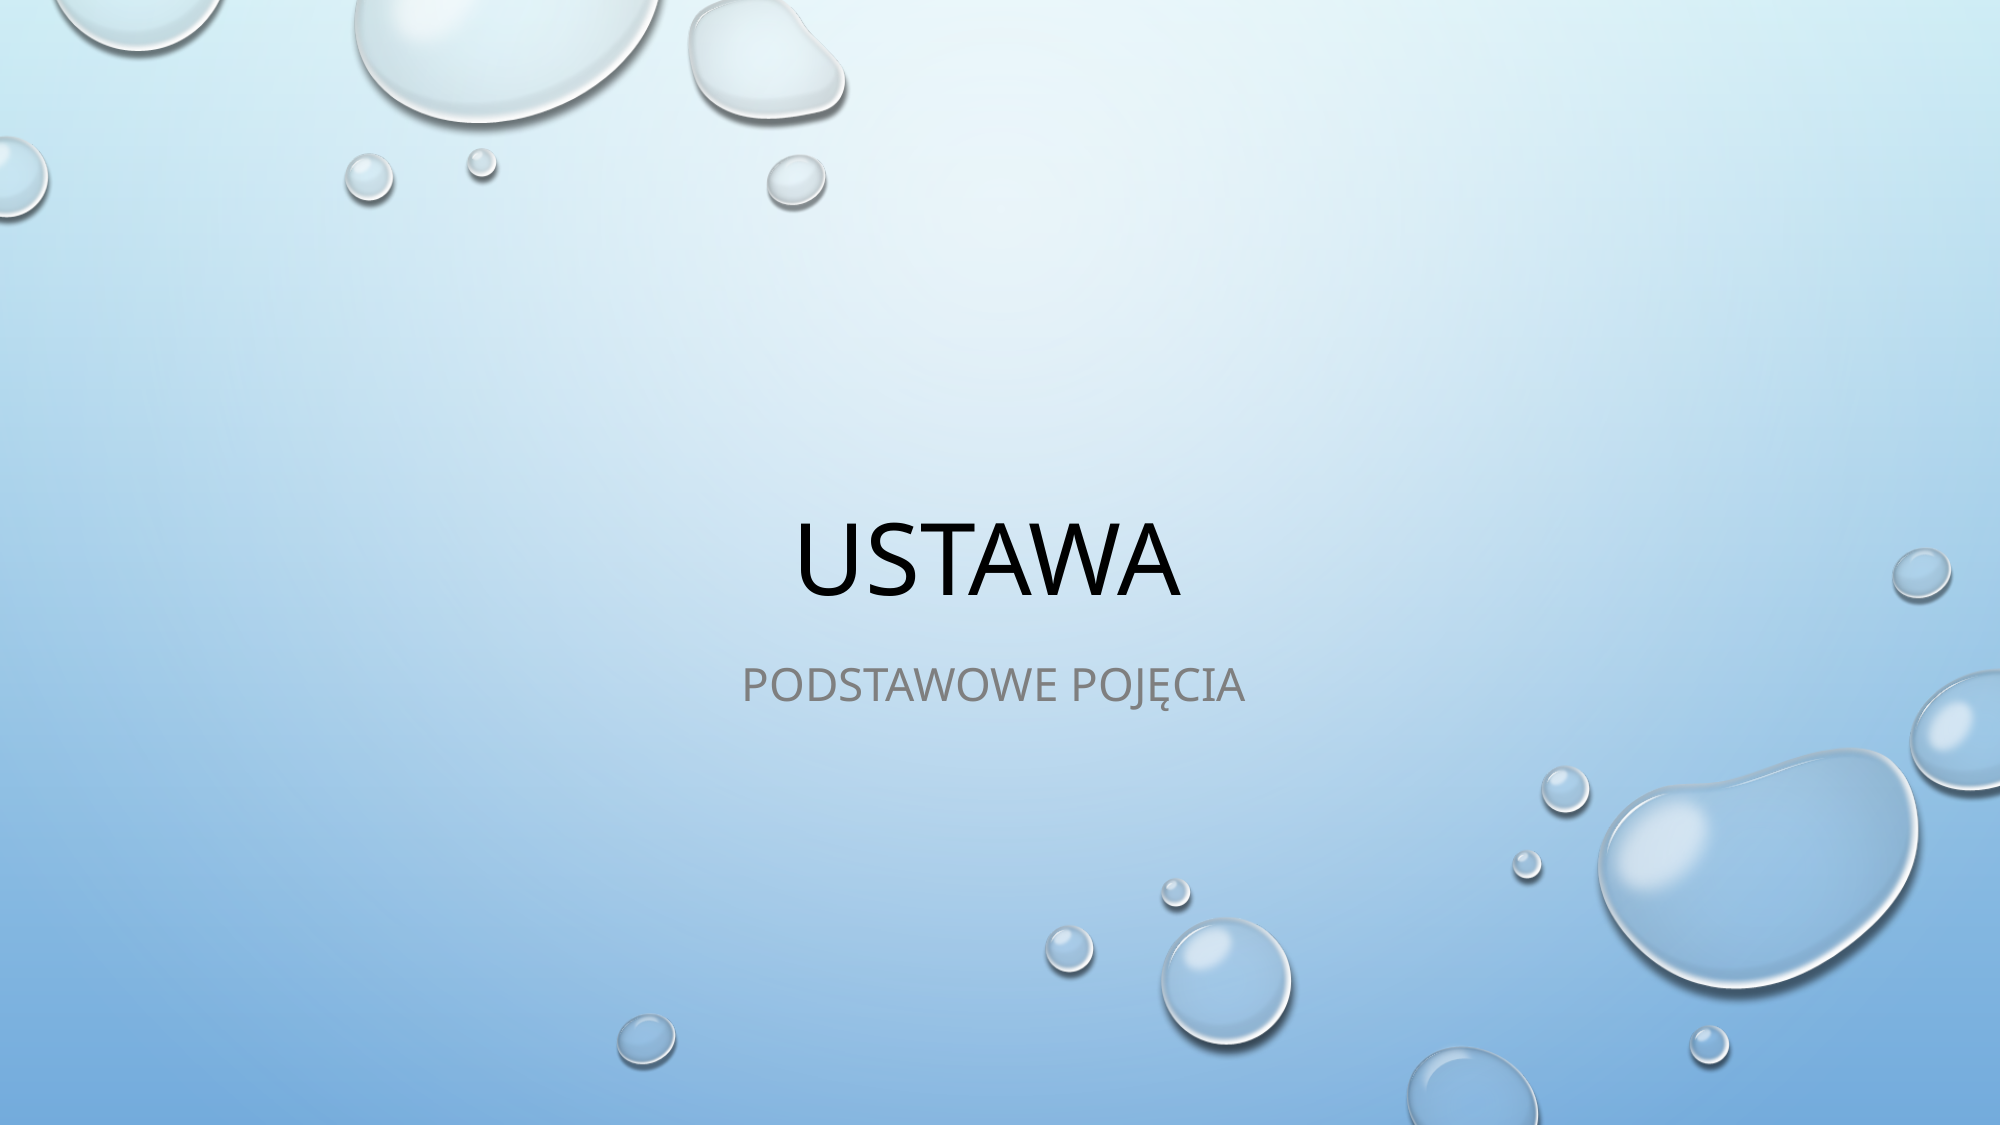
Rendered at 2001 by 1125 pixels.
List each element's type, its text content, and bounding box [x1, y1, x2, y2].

title Ustawa [287, 213, 1713, 625]
subtitle Podstawowe pojęcia [287, 637, 1713, 863]
